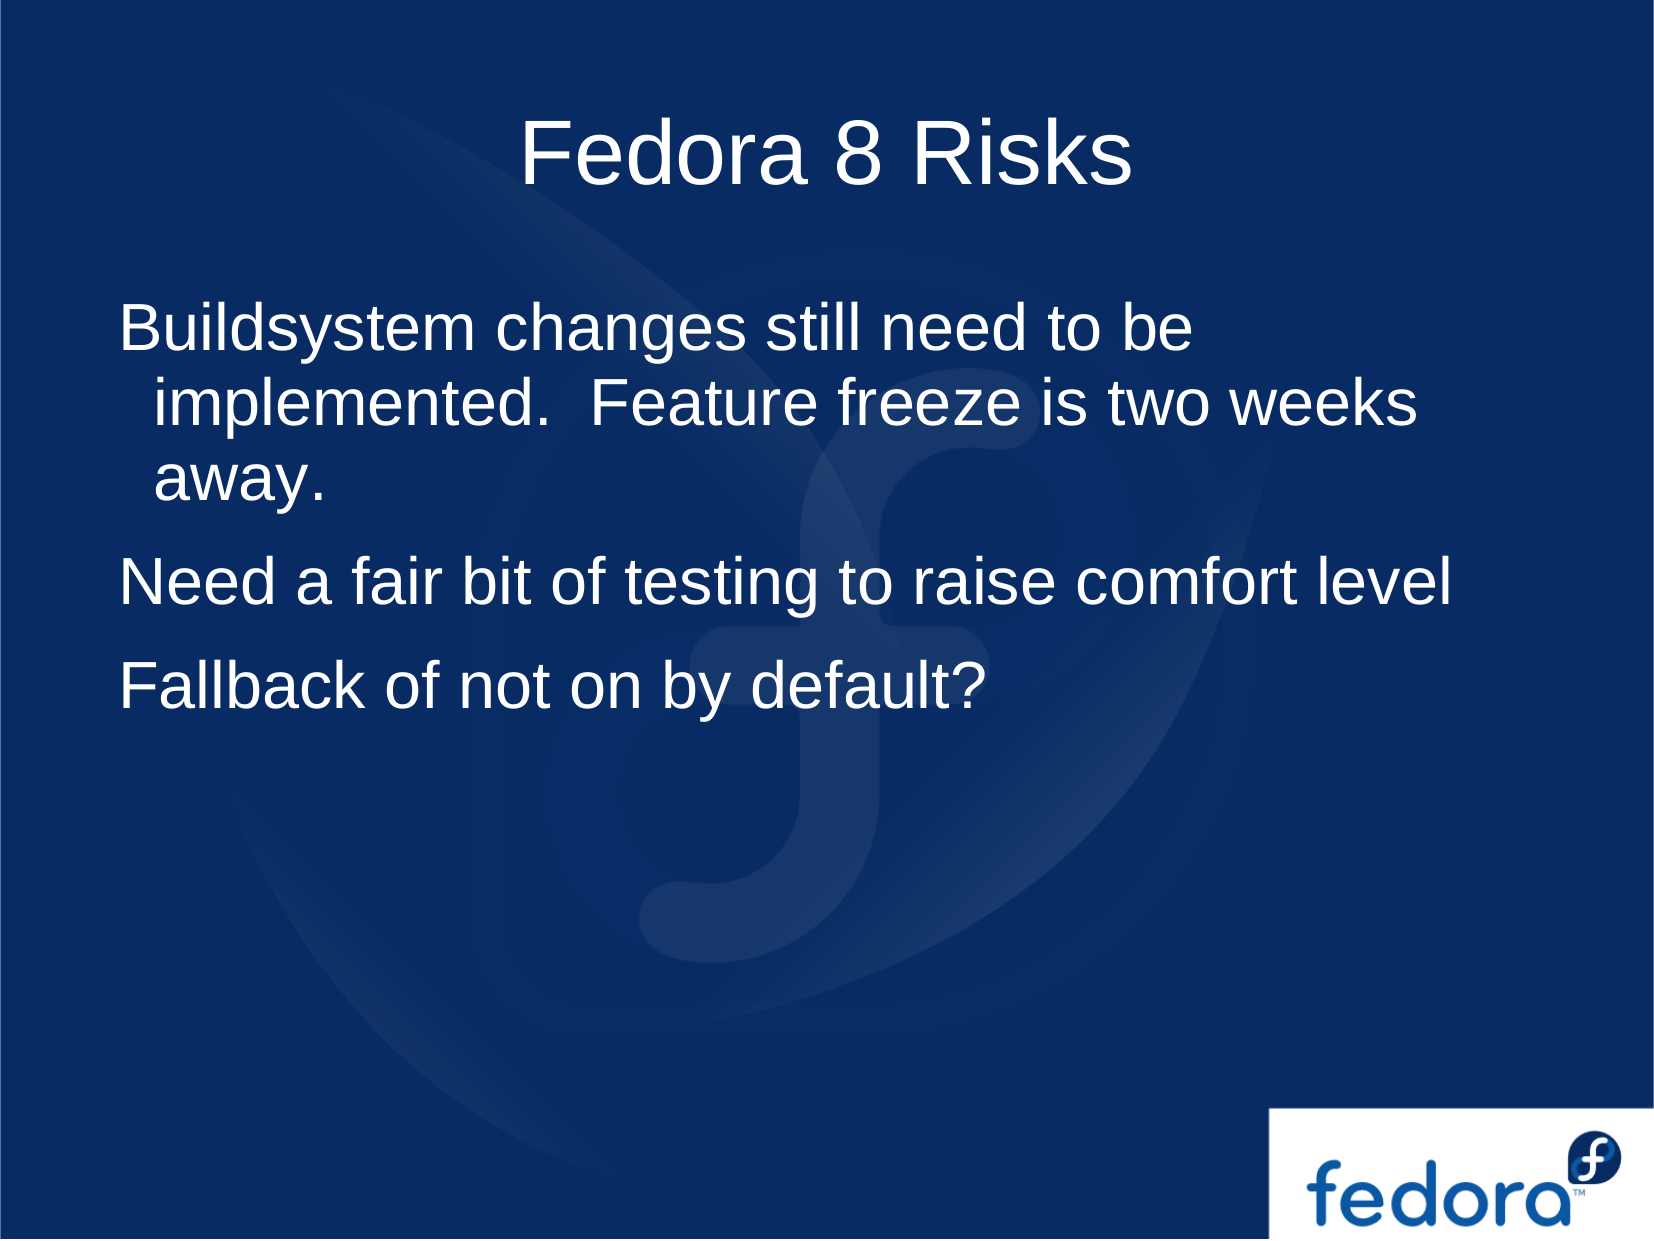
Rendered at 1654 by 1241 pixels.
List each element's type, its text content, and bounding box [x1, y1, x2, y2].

list Buildsystem changes still need to be implemented. Feature freeze is two weeks away. Need a fair bit of testing to raise comfort level Fallback of not on by default? [82, 290, 1571, 1094]
picture [0, 0, 1654, 1239]
title Fedora 8 Risks [82, 56, 1571, 250]
